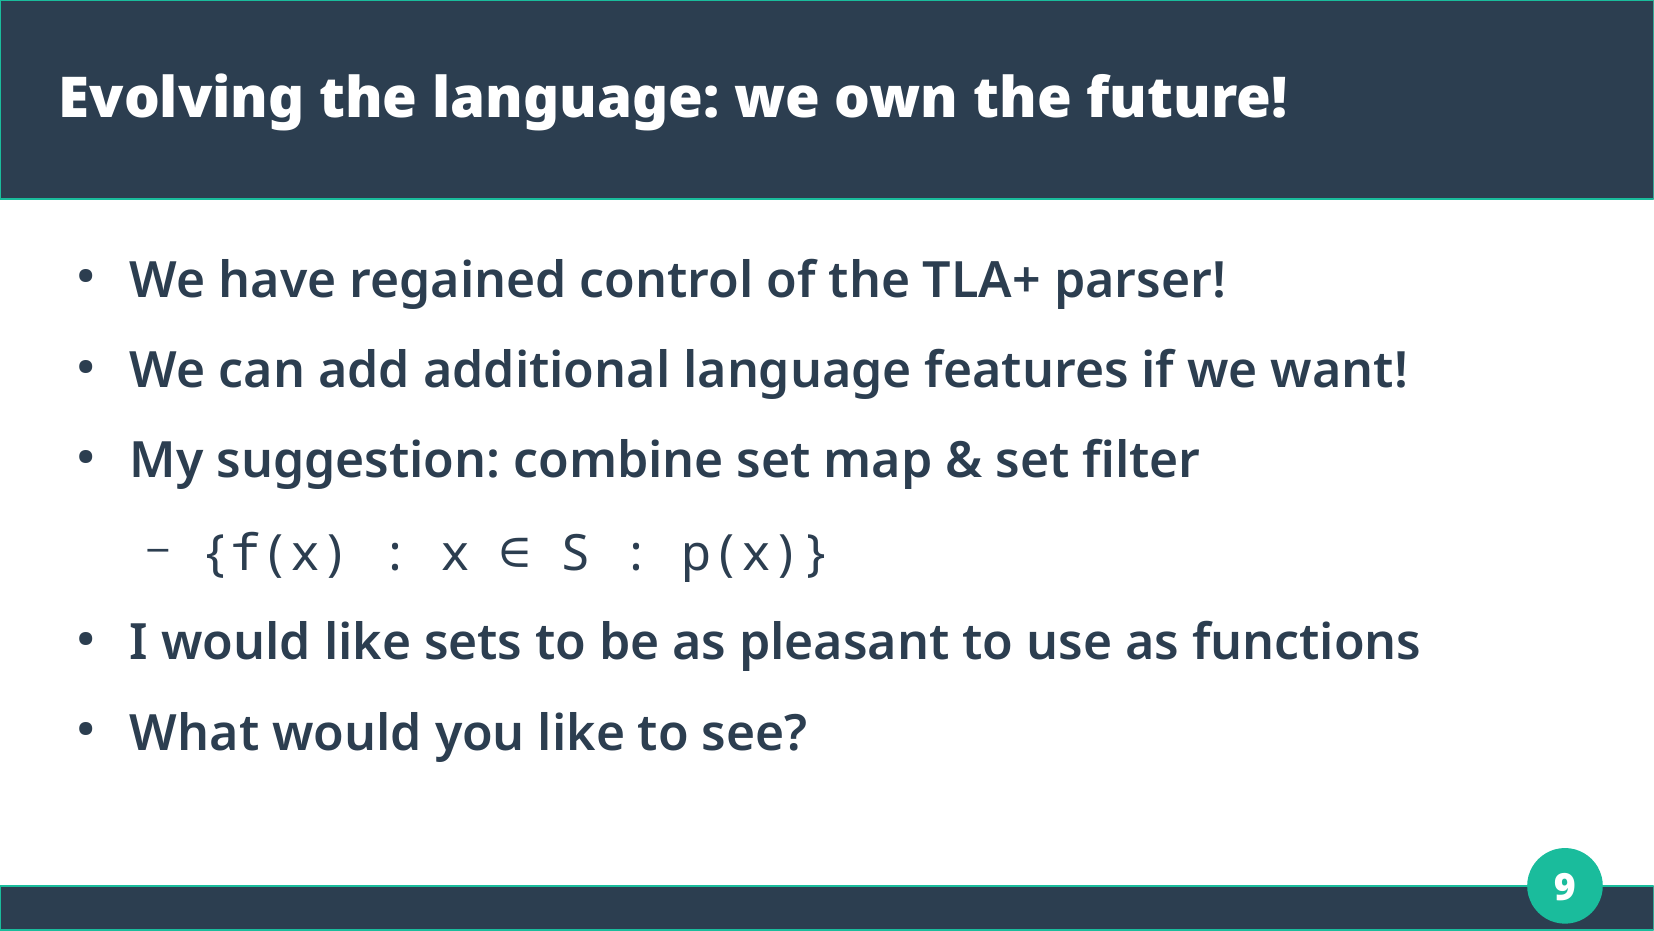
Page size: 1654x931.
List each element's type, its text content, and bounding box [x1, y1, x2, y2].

list We have regained control of the TLA+ parser! We can add additional language features if we want! My suggestion: combine set map & set filter {f(x) : x ∈ S : p(x)} I would like sets to be as pleasant to use as functions What would you like to see? [59, 243, 1595, 864]
title Evolving the language: we own the future! [59, 37, 1595, 155]
